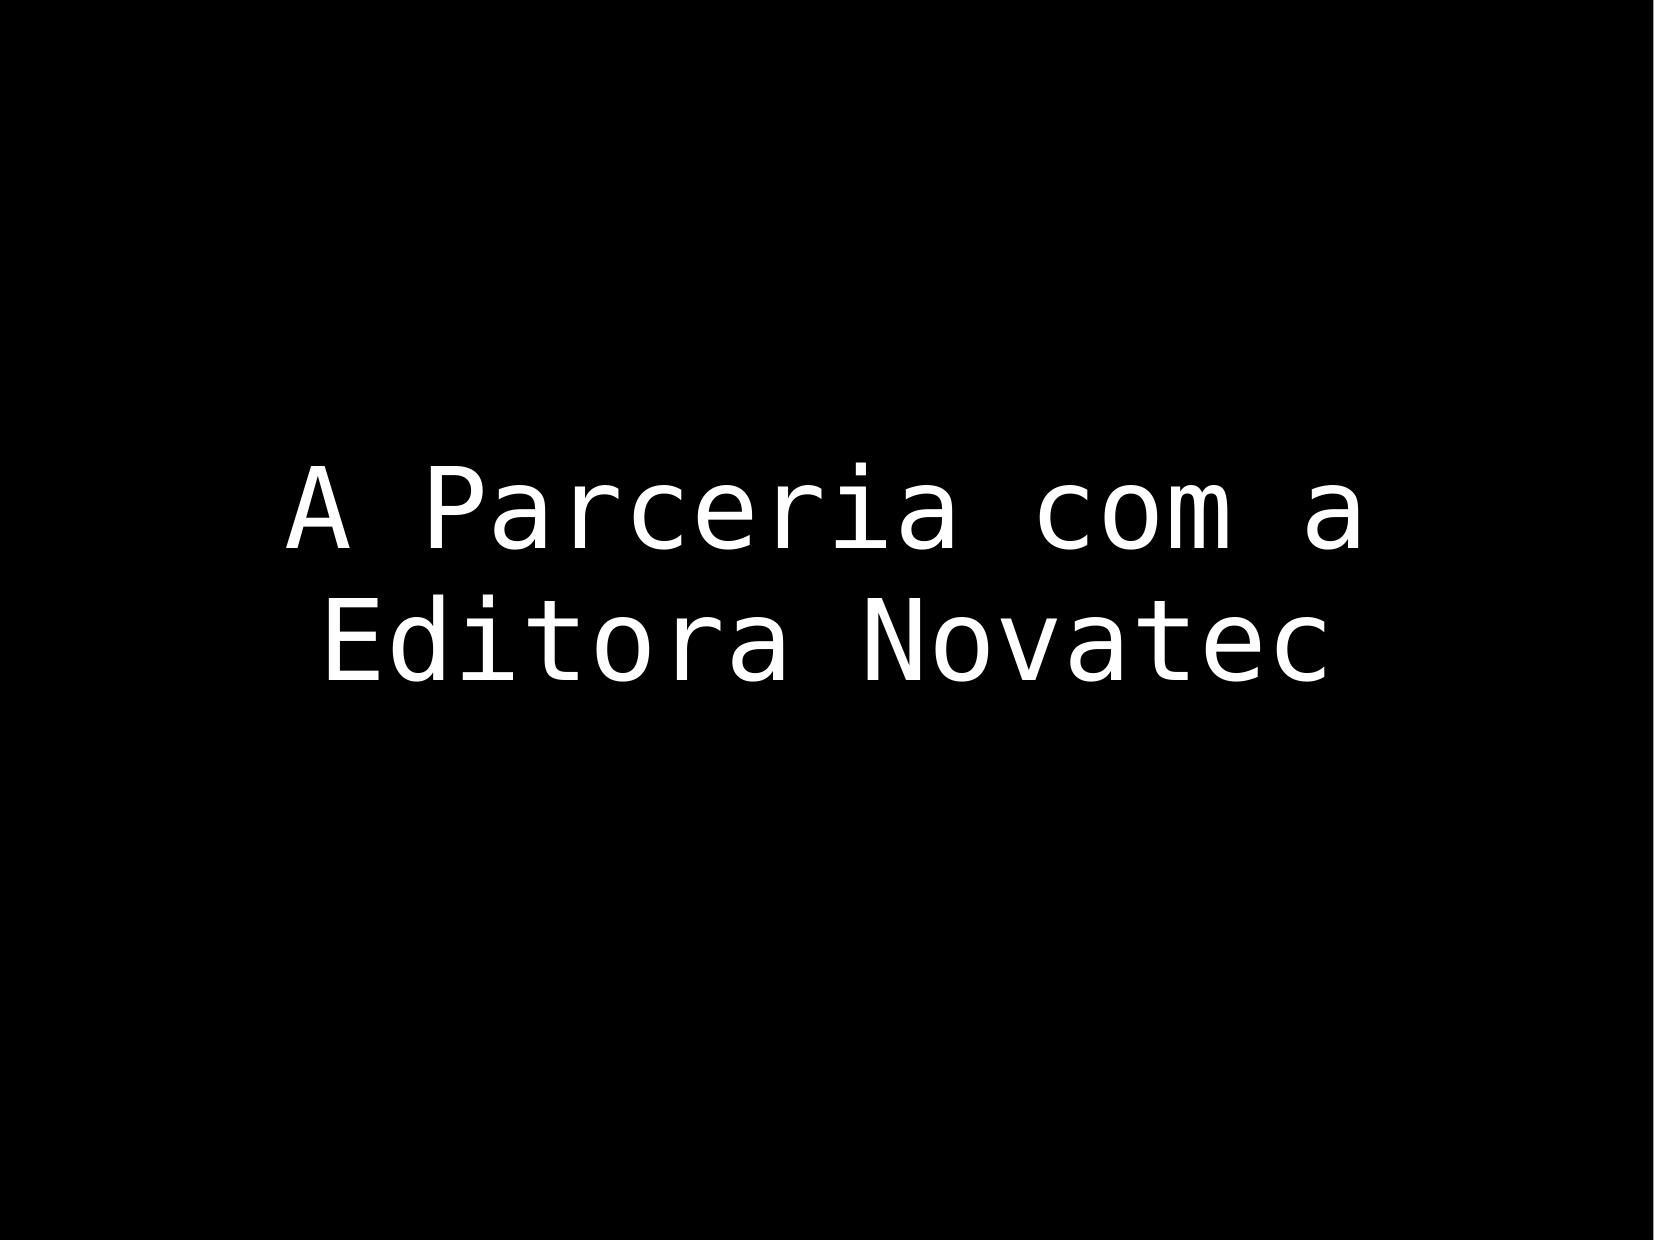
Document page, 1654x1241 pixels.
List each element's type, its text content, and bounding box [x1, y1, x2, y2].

subtitle A Parceria com a Editora Novatec [82, 444, 1571, 707]
